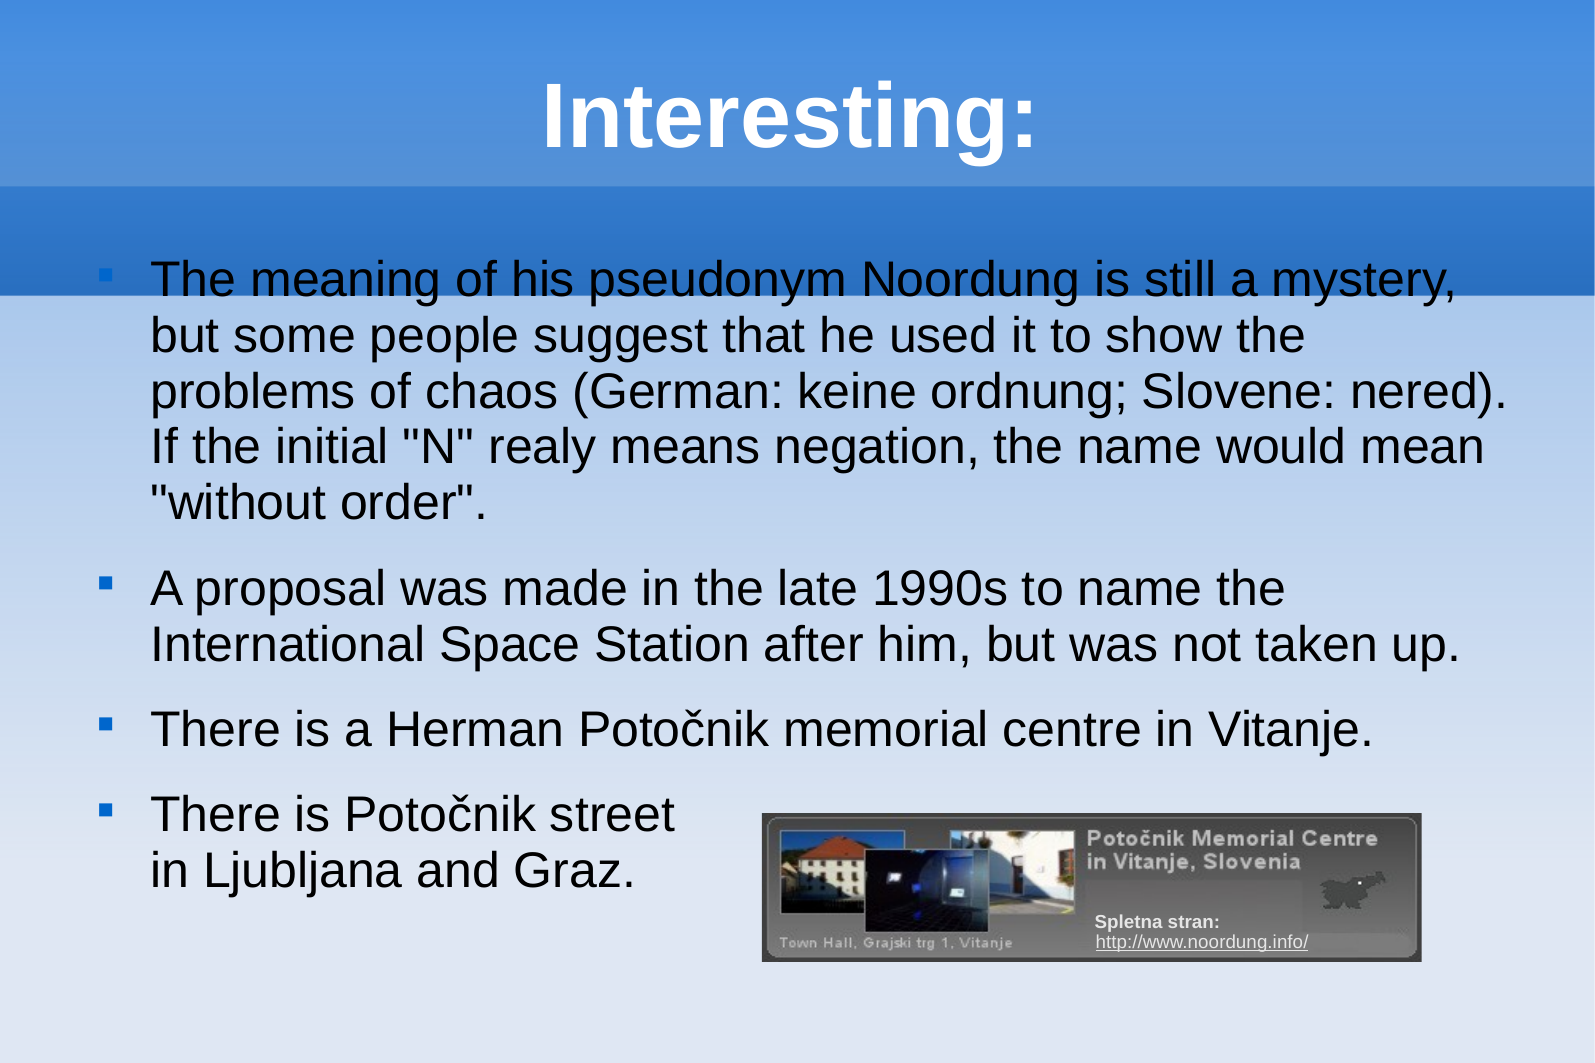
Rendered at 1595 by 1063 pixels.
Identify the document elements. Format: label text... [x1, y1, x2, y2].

title Interesting: [73, 24, 1509, 203]
text_box Spletna stran: http://www.noordung.info/ [761, 813, 1422, 962]
picture [0, 0, 1595, 1063]
list The meaning of his pseudonym Noordung is still a mystery, but some people suggest that he used it to show the problems of chaos (German: keine ordnung; Slovene: nered). If the initial "N" realy means negation, the name would mean "without order". A proposal was made in the late 1990s to name the International Space Station after him, but was not taken up. There is a Herman Potočnik memorial centre in Vitanje. There is Potočnik street in Ljubljana and Graz. [79, 248, 1515, 916]
